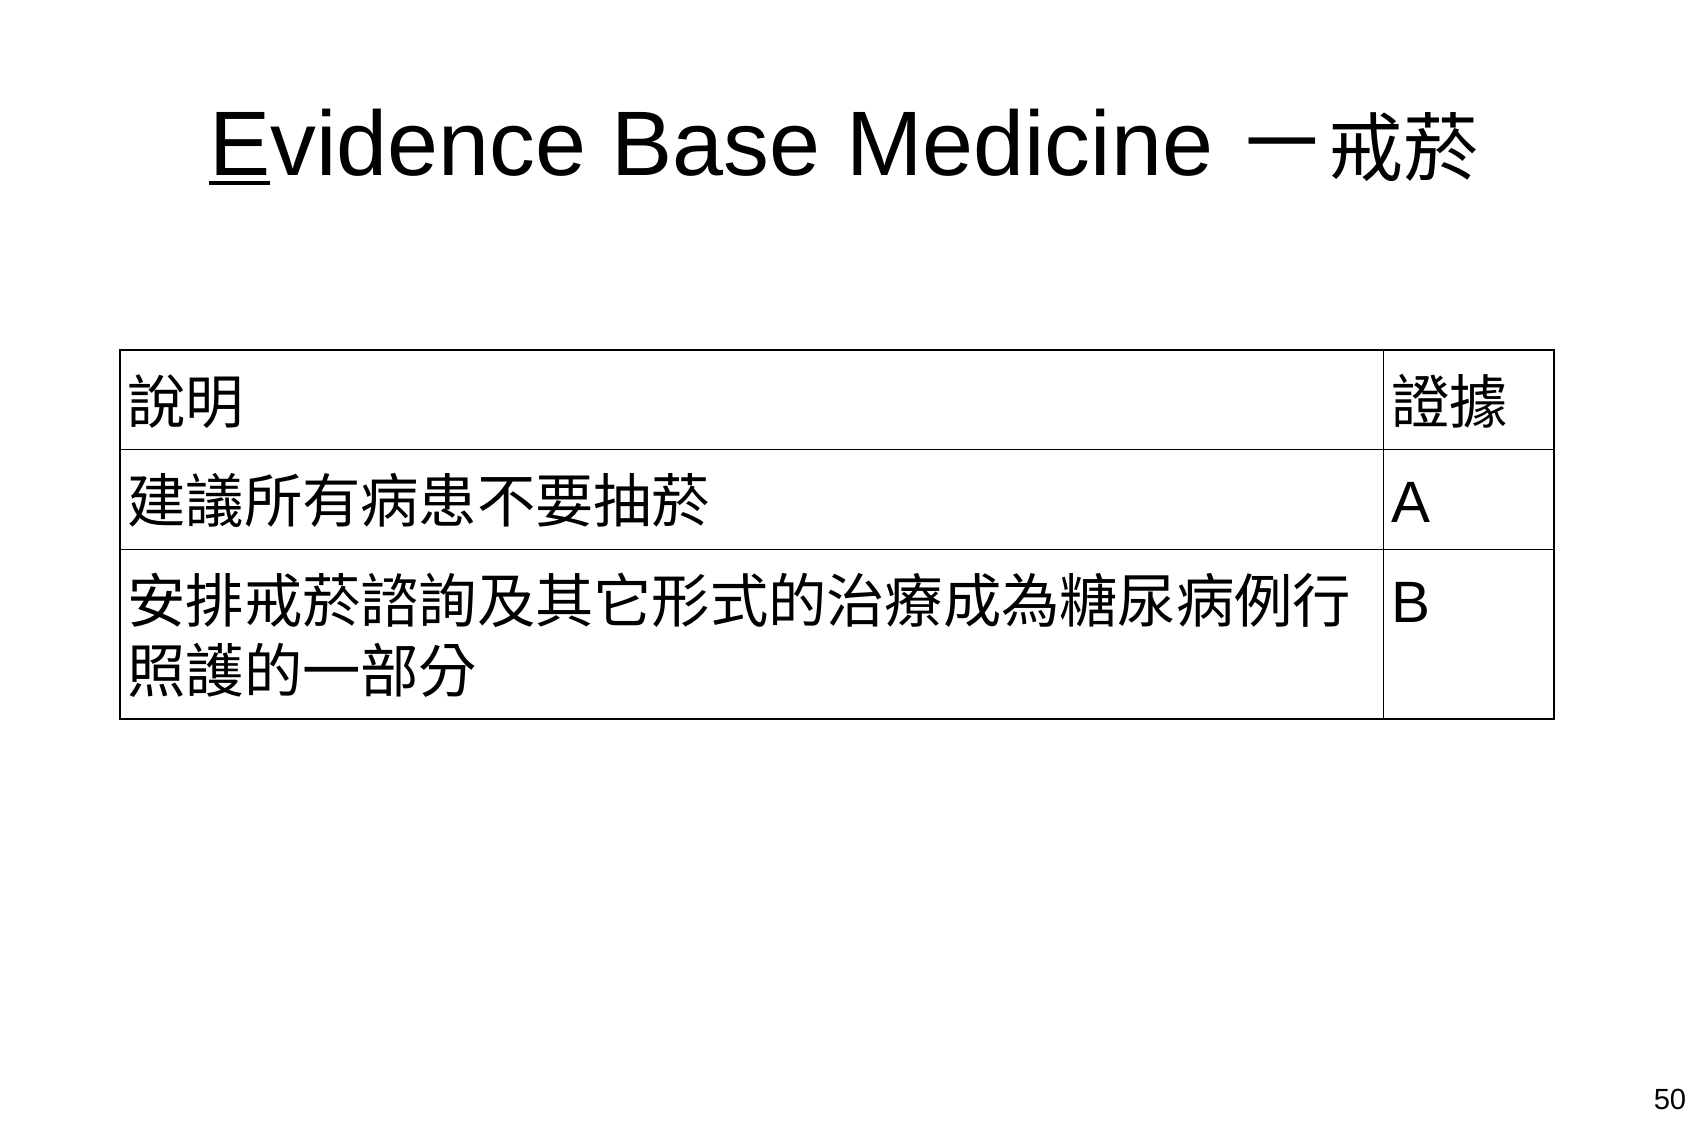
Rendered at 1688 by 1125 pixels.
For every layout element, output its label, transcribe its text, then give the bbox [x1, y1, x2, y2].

table_header 說明 [121, 351, 1383, 449]
title Evidence Base Medicine－戒菸 [84, 45, 1604, 233]
table_cell A [1384, 450, 1553, 549]
table_cell B [1384, 550, 1553, 718]
table_cell 安排戒菸諮詢及其它形式的治療成為糖尿病例行照護的一部分 [121, 550, 1383, 718]
table_header 證據 [1384, 351, 1553, 449]
table_cell 建議所有病患不要抽菸 [121, 450, 1383, 549]
